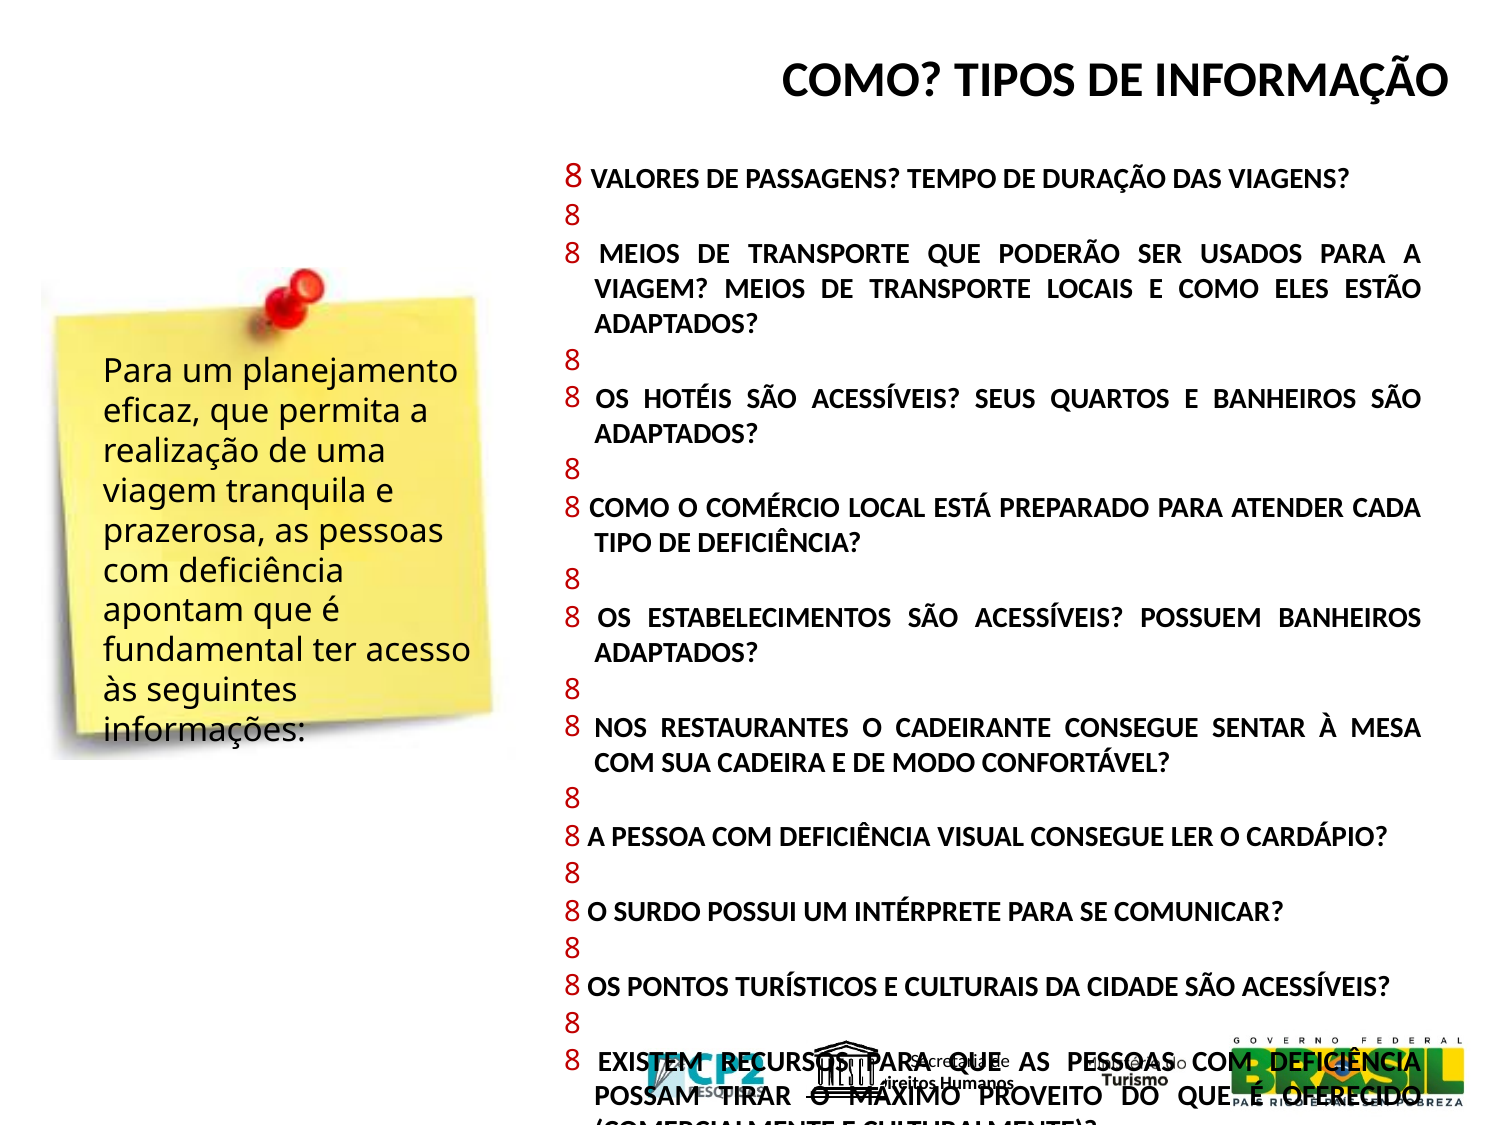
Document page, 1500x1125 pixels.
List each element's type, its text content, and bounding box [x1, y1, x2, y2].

text_box COMO? Tipos de Informação [732, 0, 1500, 154]
text_box Valores de passagens? Tempo de duração das viagens? Meios de transporte que poderão ser usados para a viagem? Meios de transporte locais e como eles estão adaptados? Os hotéis são acessíveis? Seus quartos e banheiros são adaptados? Como o comércio local está preparado para atender cada tipo de deficiência? Os estabelecimentos são acessíveis? Possuem banheiros adaptados? Nos restaurantes o cadeirante consegue sentar à mesa com sua cadeira e de modo confortável? a pessoa com deficiência visual consegue ler o cardápio? O surdo possui um intérprete para se comunicar? Os pontos turísticos e culturais da cidade são acessíveis? Existem recursos para que as pessoas com deficiência possam tirar o máximo proveito do que é oferecido (comercialmente e culturalmente)? [549, 147, 1437, 1125]
text_box Para um planejamento eficaz, que permita a realização de uma viagem tranquila e prazerosa, as pessoas com deficiência apontam que é fundamental ter acesso às seguintes informações: [87, 341, 490, 680]
picture [41, 267, 516, 760]
